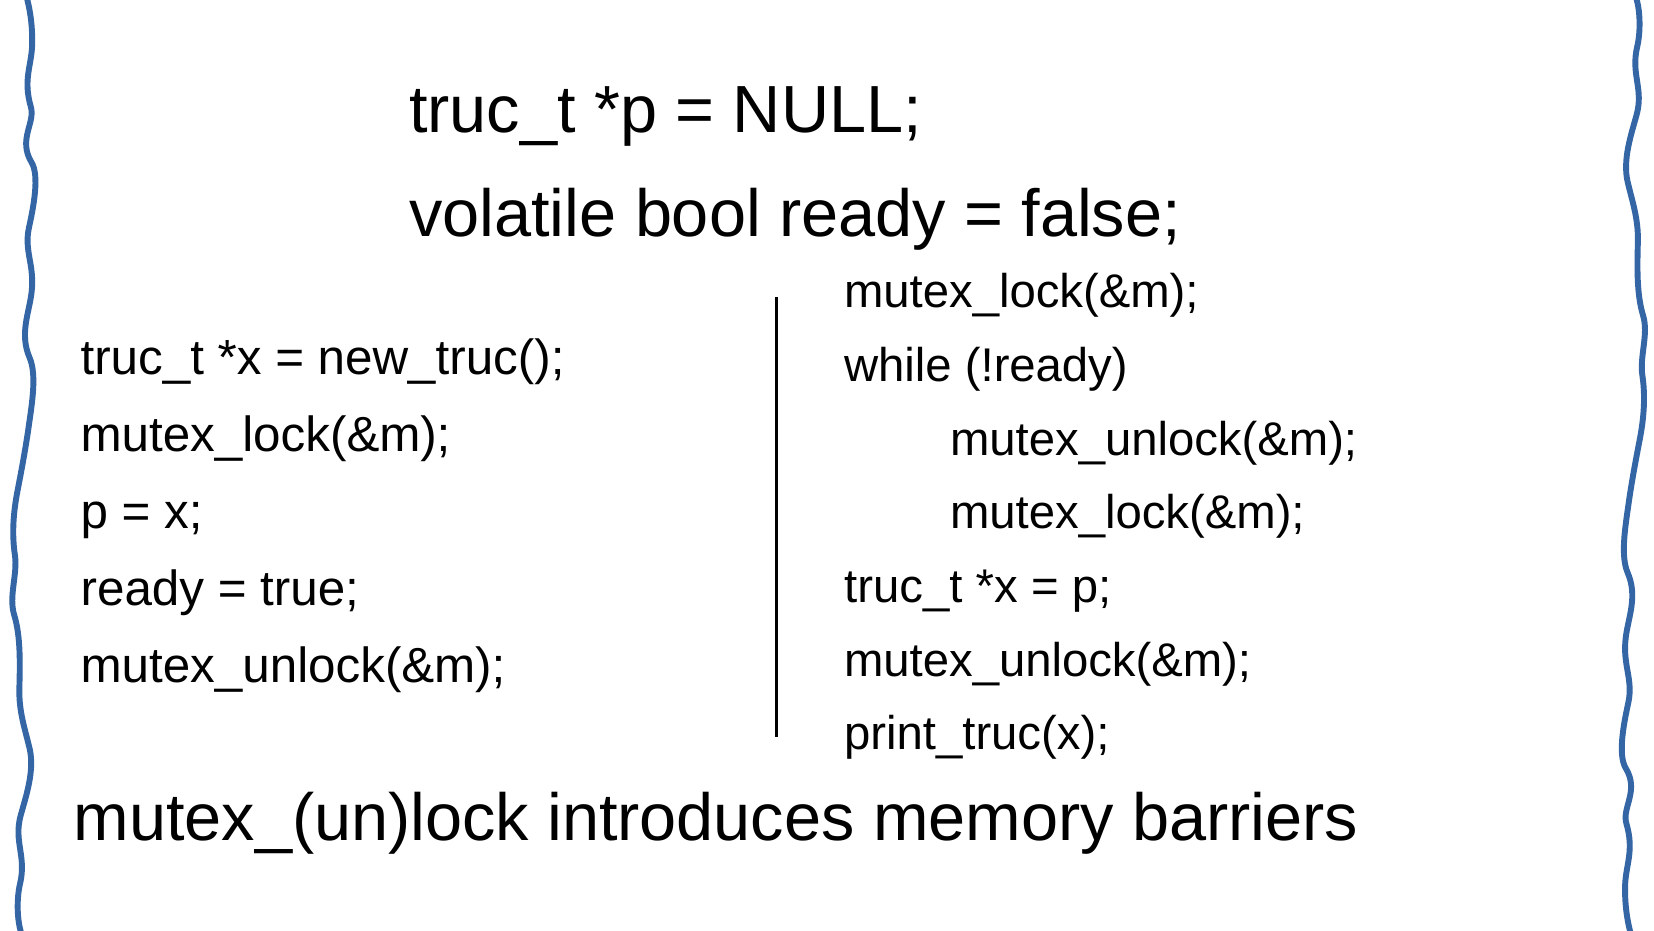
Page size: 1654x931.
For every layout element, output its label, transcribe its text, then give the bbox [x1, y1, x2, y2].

list mutex_(un)lock introduces memory barriers [73, 780, 1580, 882]
list mutex_lock(&m); while (!ready) mutex_unlock(&m); mutex_lock(&m); truc_t *x = p; mutex_unlock(&m); print_truc(x); [844, 264, 1577, 762]
list truc_t *x = new_truc(); mutex_lock(&m); p = x; ready = true; mutex_unlock(&m); [80, 176, 807, 772]
list truc_t *p = NULL; volatile bool ready = false; [409, 71, 1346, 319]
